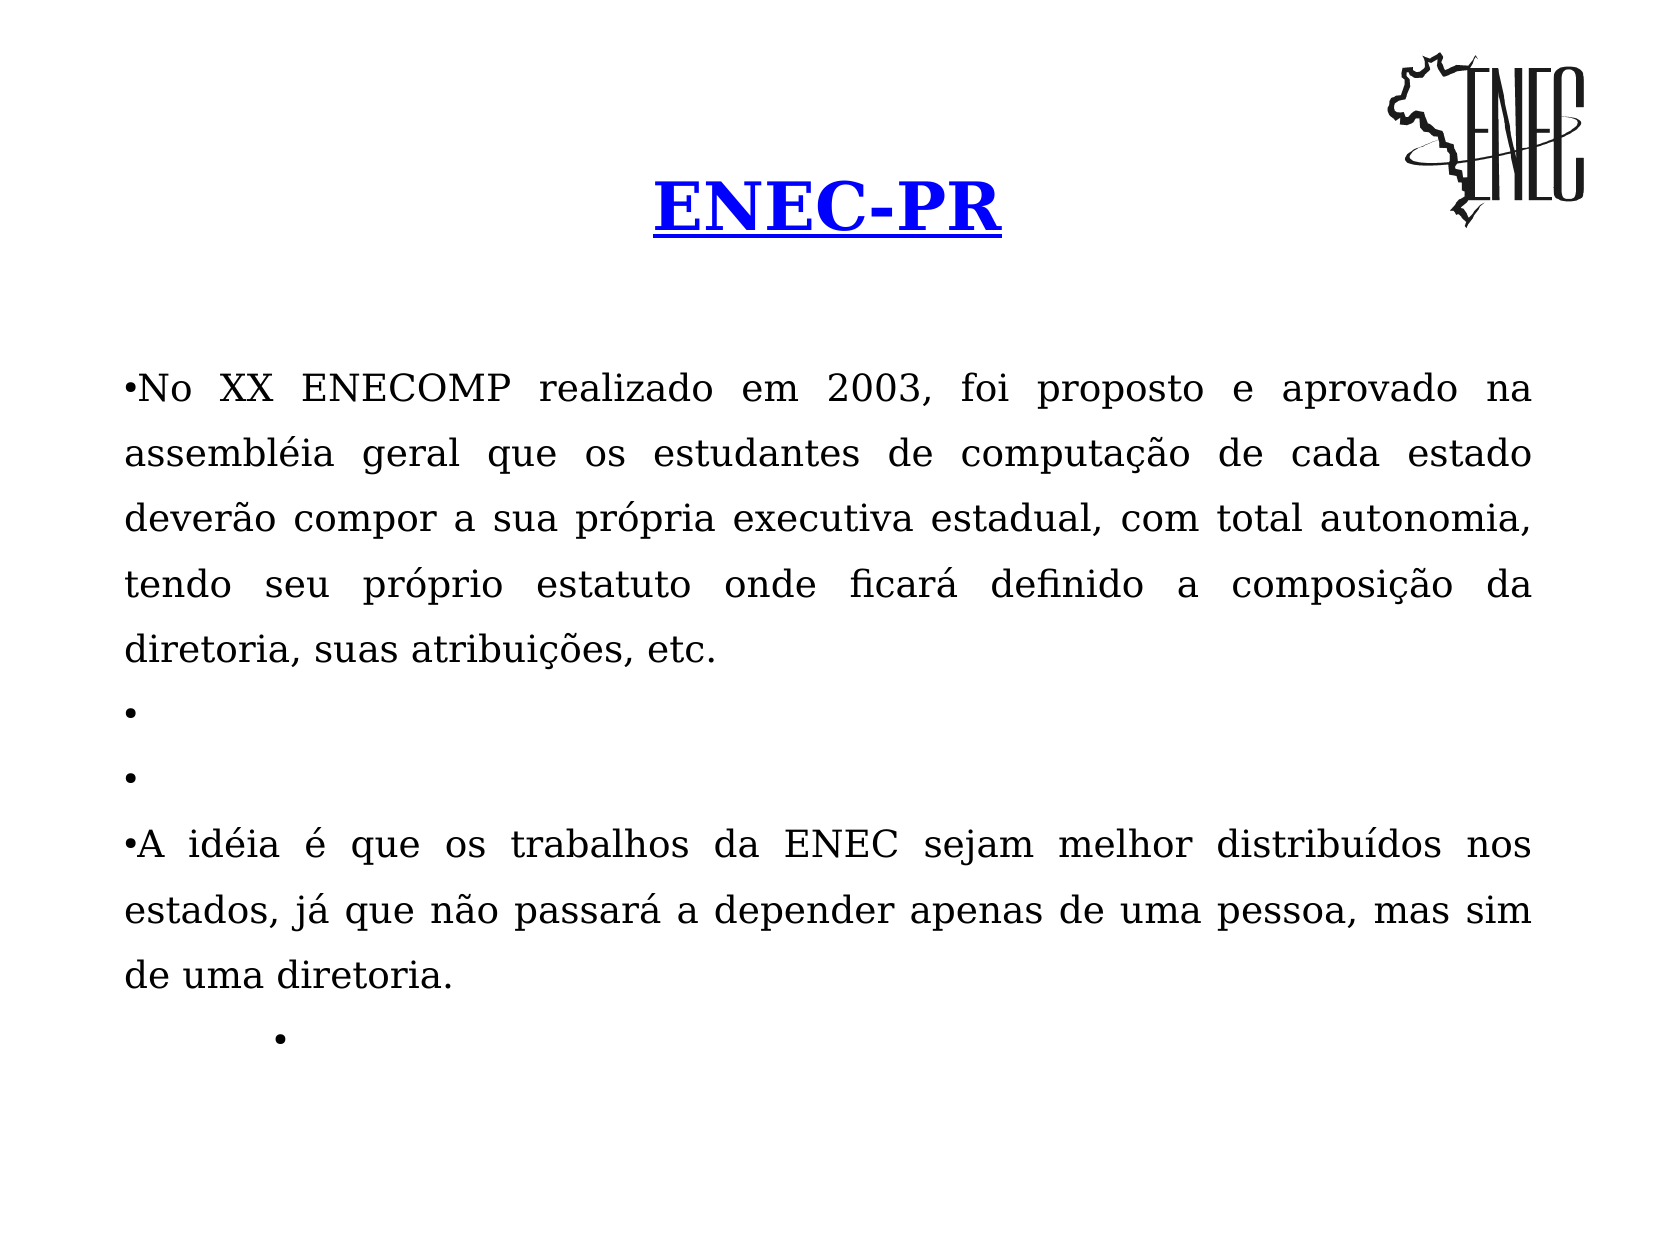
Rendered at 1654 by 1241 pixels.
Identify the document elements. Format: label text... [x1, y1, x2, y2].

picture [1382, 47, 1590, 249]
list No XX ENECOMP realizado em 2003, foi proposto e aprovado na assembléia geral que os estudantes de computação de cada estado deverão compor a sua própria executiva estadual, com total autonomia, tendo seu próprio estatuto onde ficará definido a composição da diretoria, suas atribuições, etc. A idéia é que os trabalhos da ENEC sejam melhor distribuídos nos estados, já que não passará a depender apenas de uma pessoa, mas sim de uma diretoria. [124, 344, 1534, 1041]
title ENEC-PR [121, 102, 1534, 310]
